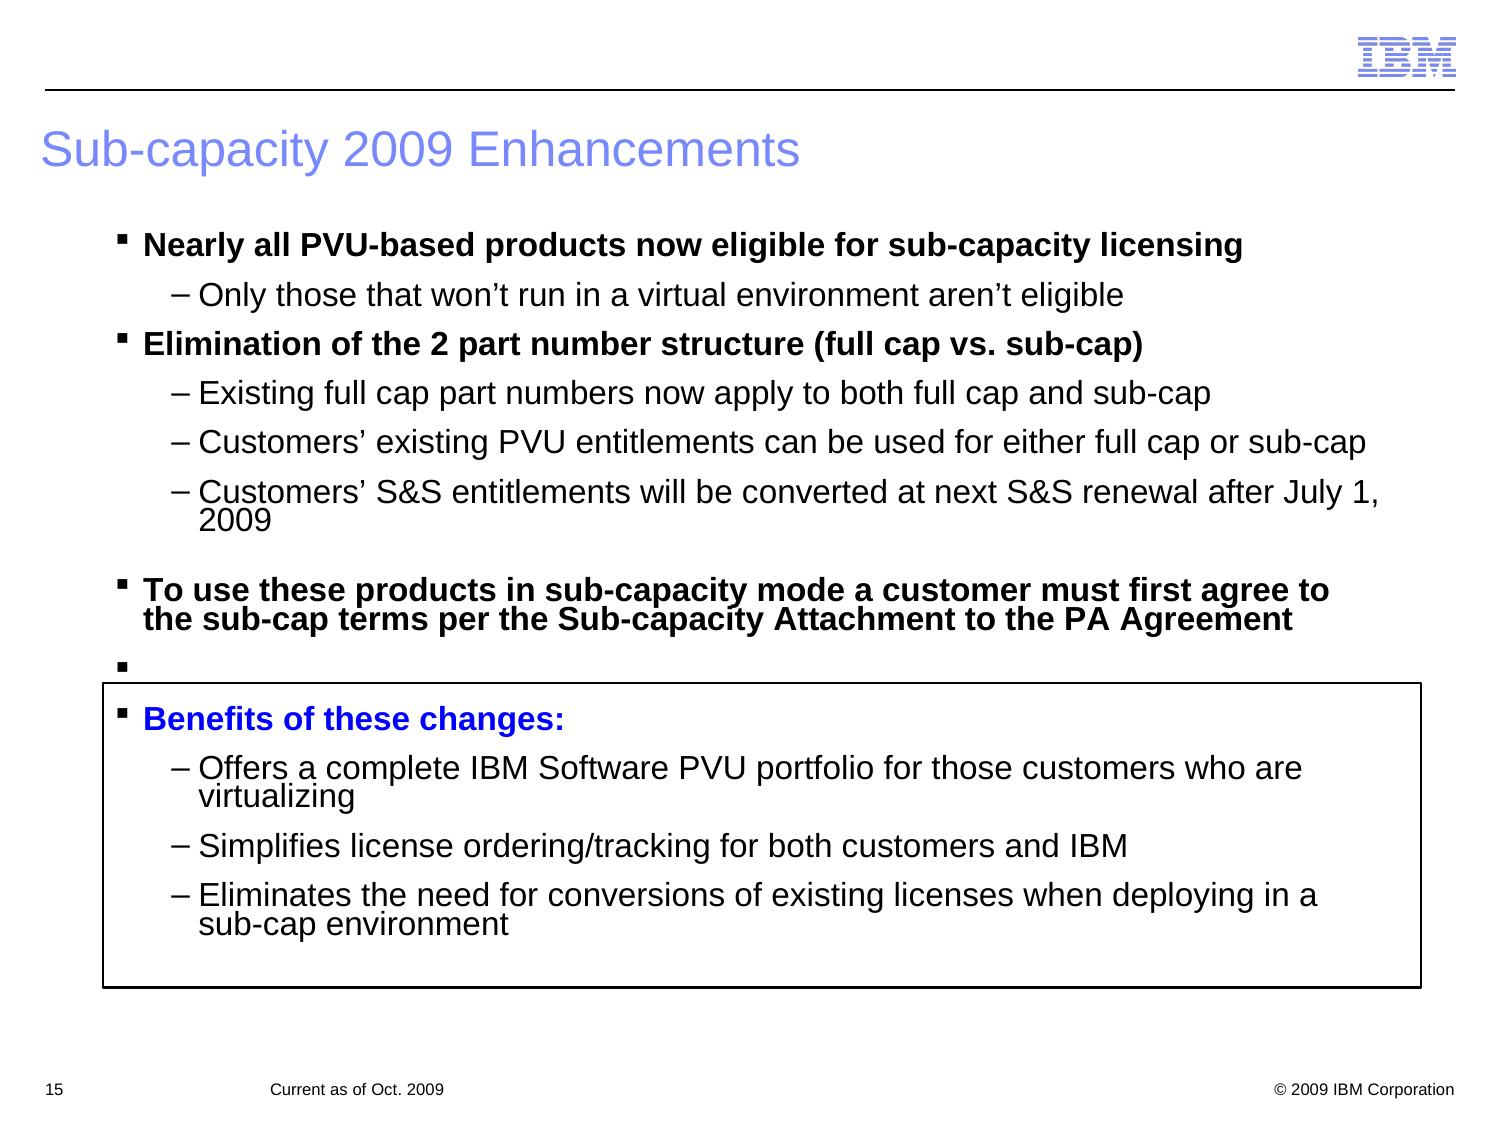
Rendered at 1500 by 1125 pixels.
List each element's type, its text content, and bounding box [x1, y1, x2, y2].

list Nearly all PVU-based products now eligible for sub-capacity licensing Only those that won’t run in a virtual environment aren’t eligible Elimination of the 2 part number structure (full cap vs. sub-cap) Existing full cap part numbers now apply to both full cap and sub-cap Customers’ existing PVU entitlements can be used for either full cap or sub-cap Customers’ S&S entitlements will be converted at next S&S renewal after July 1, 2009 To use these products in sub-capacity mode a customer must first agree to the sub-cap terms per the Sub-capacity Attachment to the PA Agreement Benefits of these changes: Offers a complete IBM Software PVU portfolio for those customers who are virtualizing Simplifies license ordering/tracking for both customers and IBM Eliminates the need for conversions of existing licenses when deploying in a sub-cap environment [99, 226, 1405, 1003]
title Sub-capacity 2009 Enhancements [25, 117, 1428, 199]
list Nearly all PVU-based products now eligible for sub-capacity licensing Only those that won’t run in a virtual environment aren’t eligible Elimination of the 2 part number structure (full cap vs. sub-cap) Existing full cap part numbers now apply to both full cap and sub-cap Customers’ existing PVU entitlements can be used for either full cap or sub-cap Customers’ S&S entitlements will be converted at next S&S renewal after July 1, 2009 To use these products in sub-capacity mode a customer must first agree to the sub-cap terms per the Sub-capacity Attachment to the PA Agreement Benefits of these changes: Offers a complete IBM Software PVU portfolio for those customers who are virtualizing Simplifies license ordering/tracking for both customers and IBM Eliminates the need for conversions of existing licenses when deploying in a sub-cap environment [104, 684, 1405, 986]
picture [1358, 37, 1456, 77]
